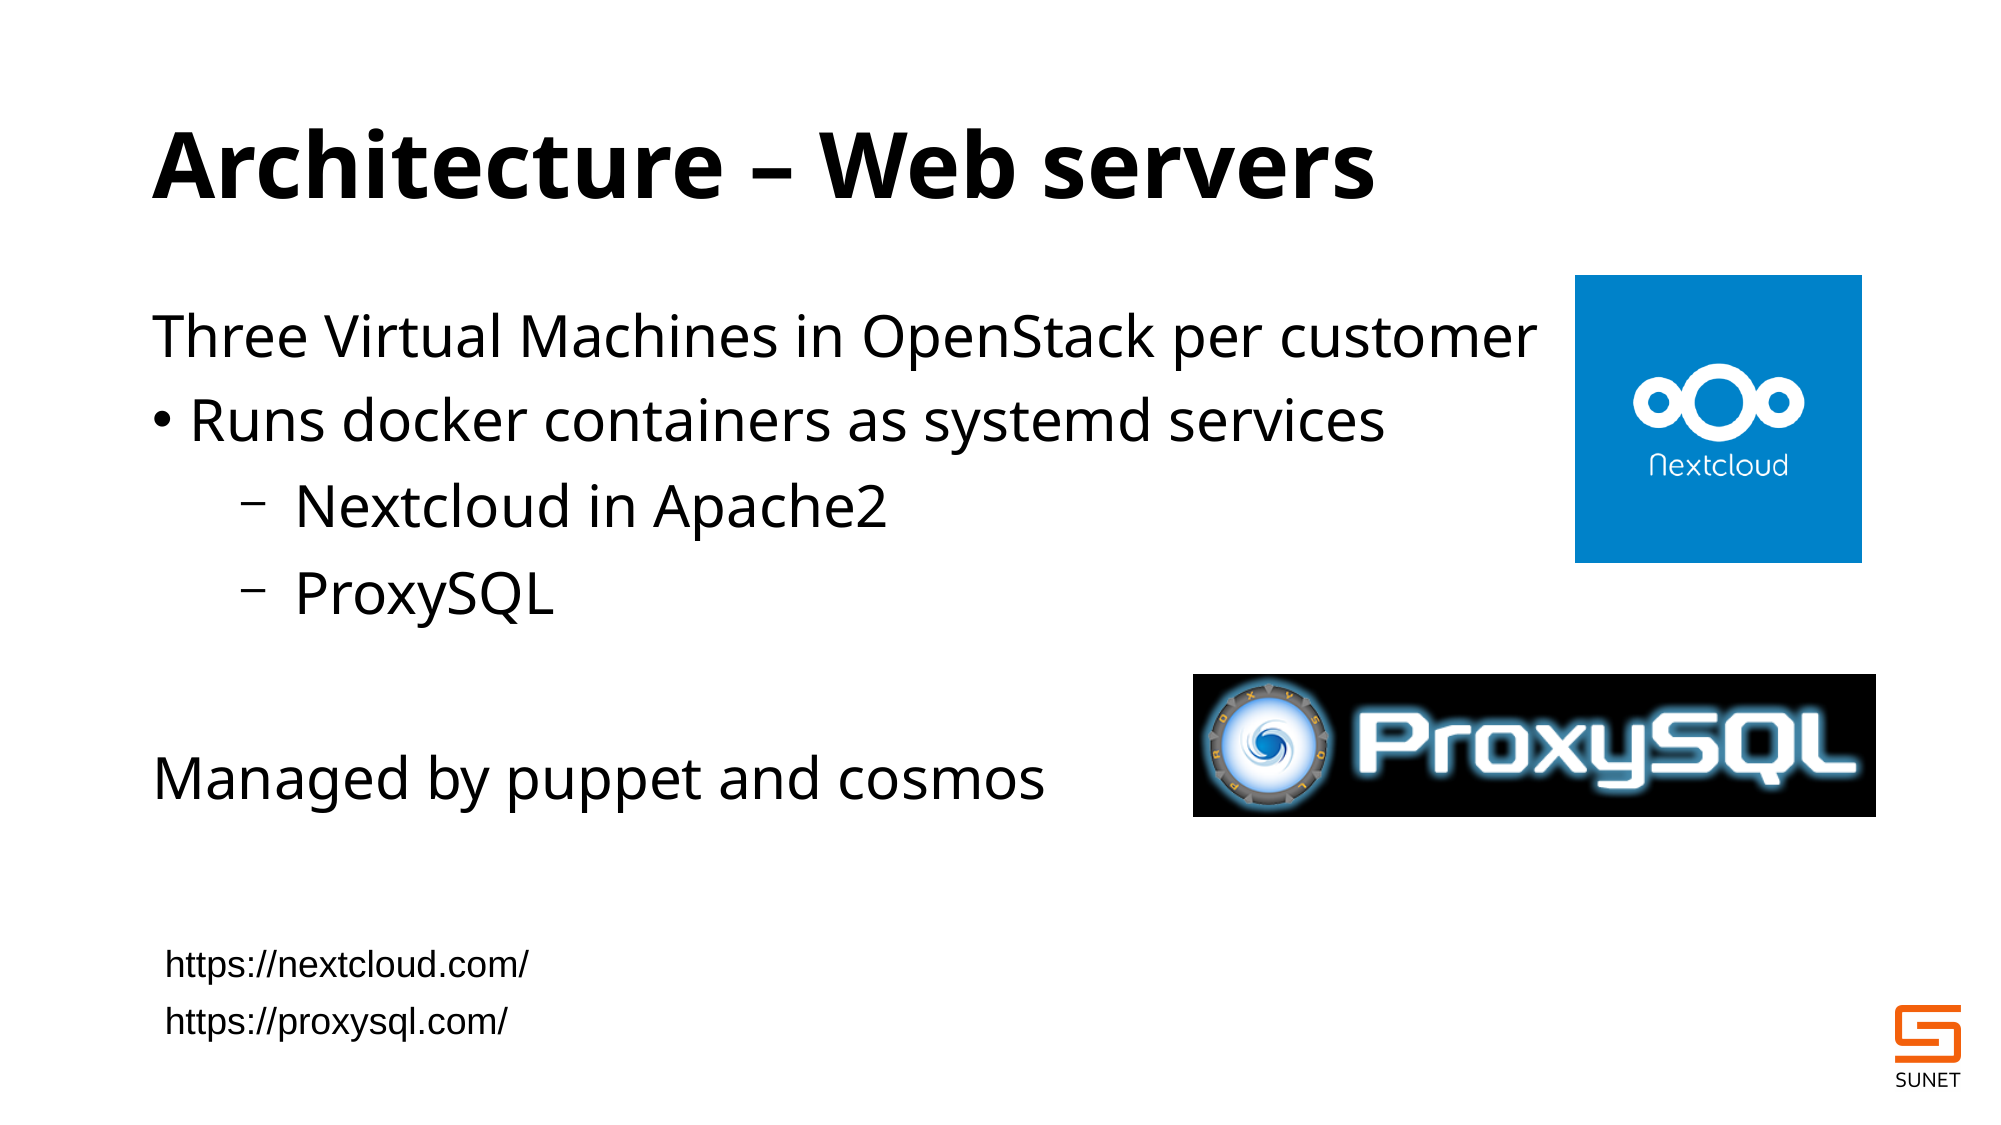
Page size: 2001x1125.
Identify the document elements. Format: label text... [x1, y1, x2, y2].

title Architecture – Web servers [137, 59, 1863, 278]
text_box https://nextcloud.com/ [150, 936, 545, 994]
picture [1895, 1005, 1961, 1092]
picture [1193, 674, 1876, 817]
text_box https://proxysql.com/ [150, 994, 524, 1051]
list Three Virtual Machines in OpenStack per customer Runs docker containers as systemd services Nextcloud in Apache2 ProxySQL Managed by puppet and cosmos [137, 299, 1863, 949]
picture [1575, 275, 1862, 563]
